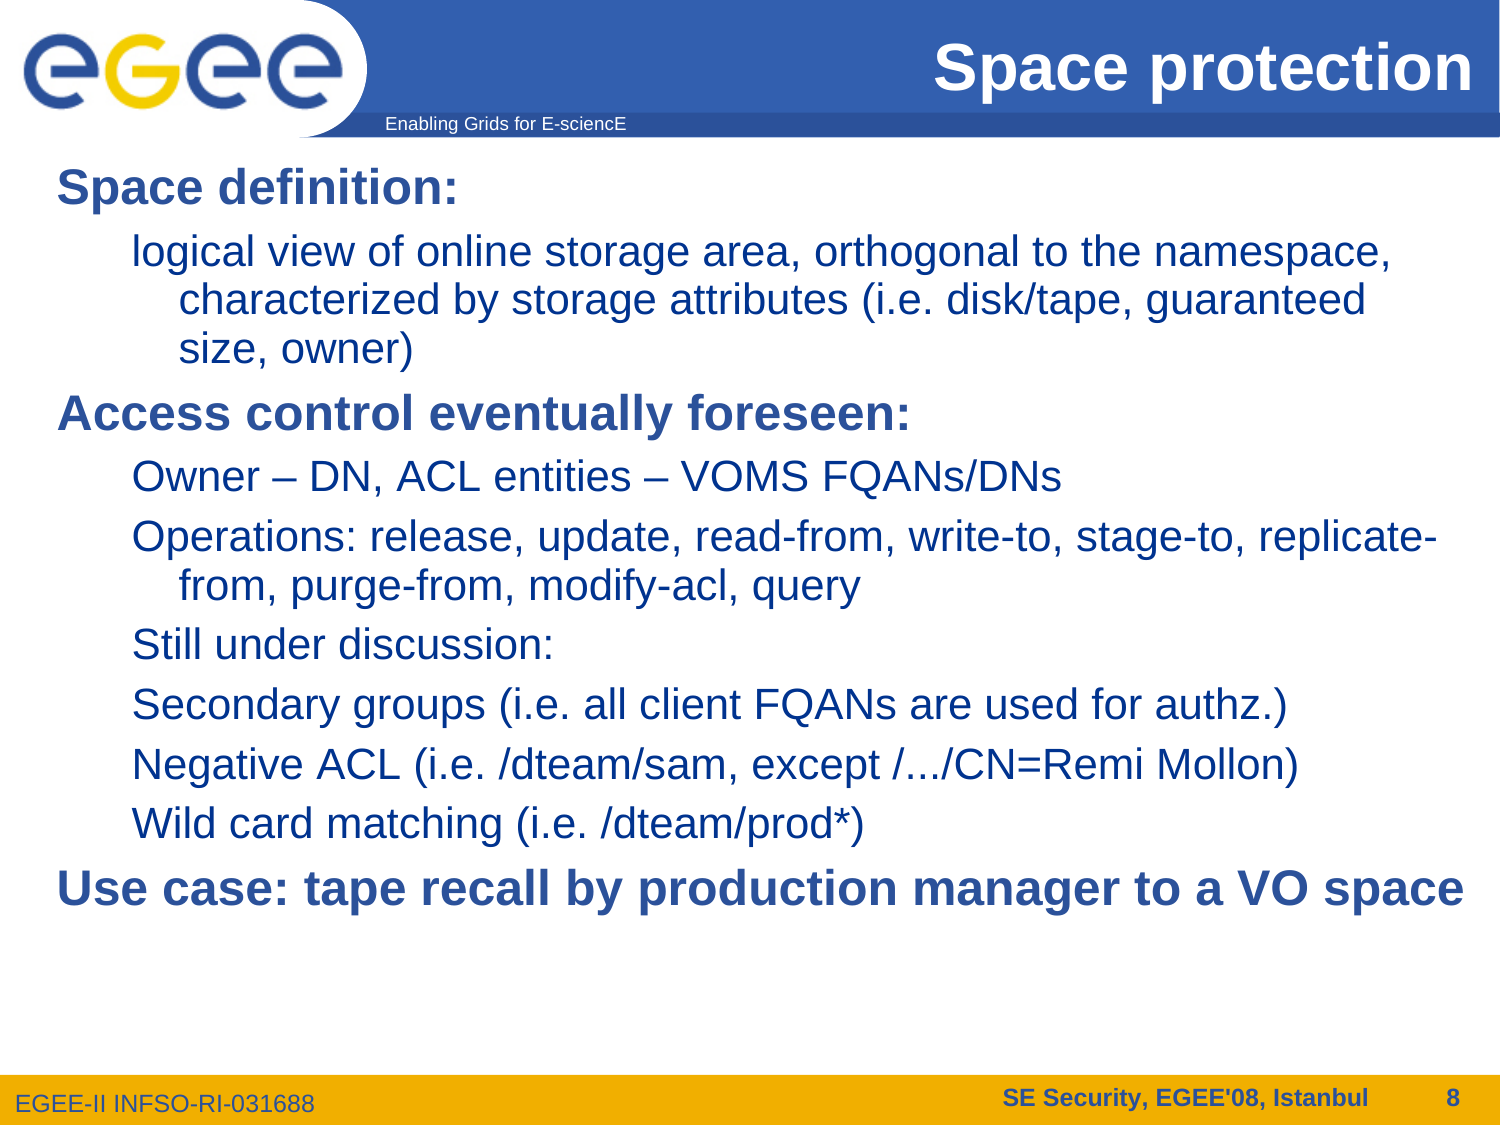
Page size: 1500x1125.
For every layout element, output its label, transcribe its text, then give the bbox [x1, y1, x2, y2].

picture [18, 30, 349, 112]
list Space definition: logical view of online storage area, orthogonal to the namespace, characterized by storage attributes (i.e. disk/tape, guaranteed size, owner) Access control eventually foreseen: Owner – DN, ACL entities – VOMS FQANs/DNs Operations: release, update, read-from, write-to, stage-to, replicate-from, purge-from, modify-acl, query Still under discussion: Secondary groups (i.e. all client FQANs are used for authz.) Negative ACL (i.e. /dteam/sam, except /.../CN=Remi Mollon) Wild card matching (i.e. /dteam/prod*) Use case: tape recall by production manager to a VO space [56, 159, 1466, 1036]
title Space protection [369, 18, 1475, 117]
